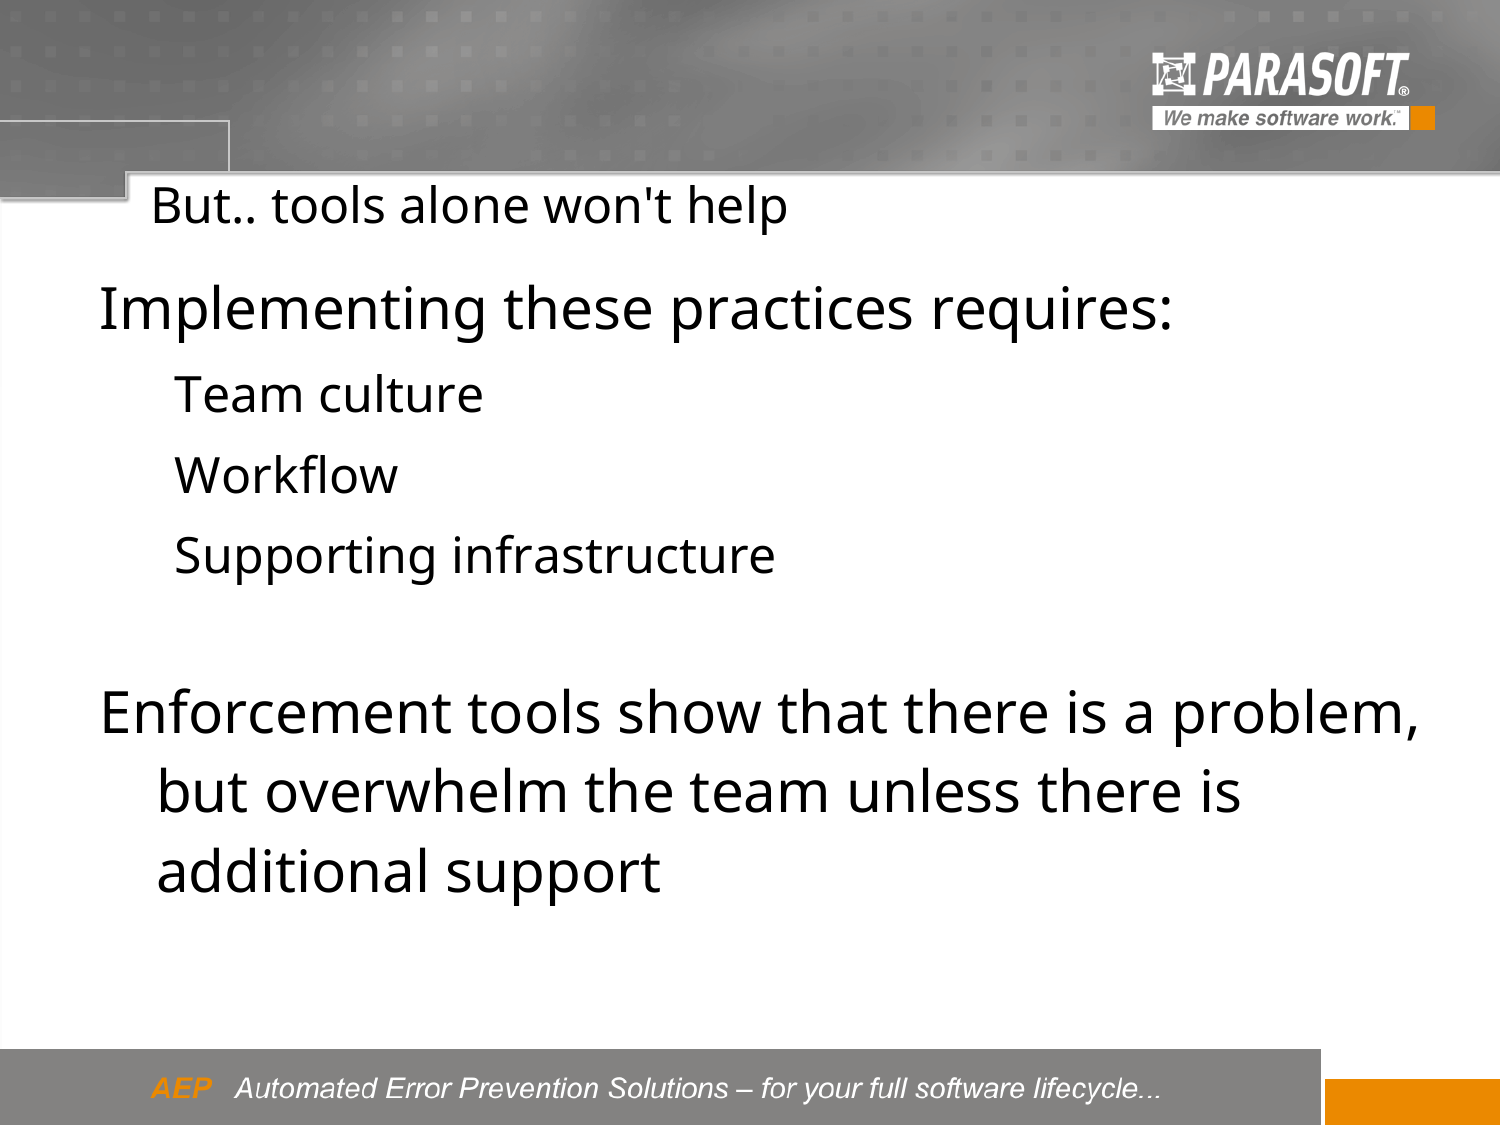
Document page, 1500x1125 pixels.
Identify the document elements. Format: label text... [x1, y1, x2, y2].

picture [0, 0, 1500, 1125]
title But.. tools alone won't help [150, 173, 1426, 235]
list Implementing these practices requires: Team culture Workflow Supporting infrastructure Enforcement tools show that there is a problem, but overwhelm the team unless there is additional support [99, 267, 1450, 995]
